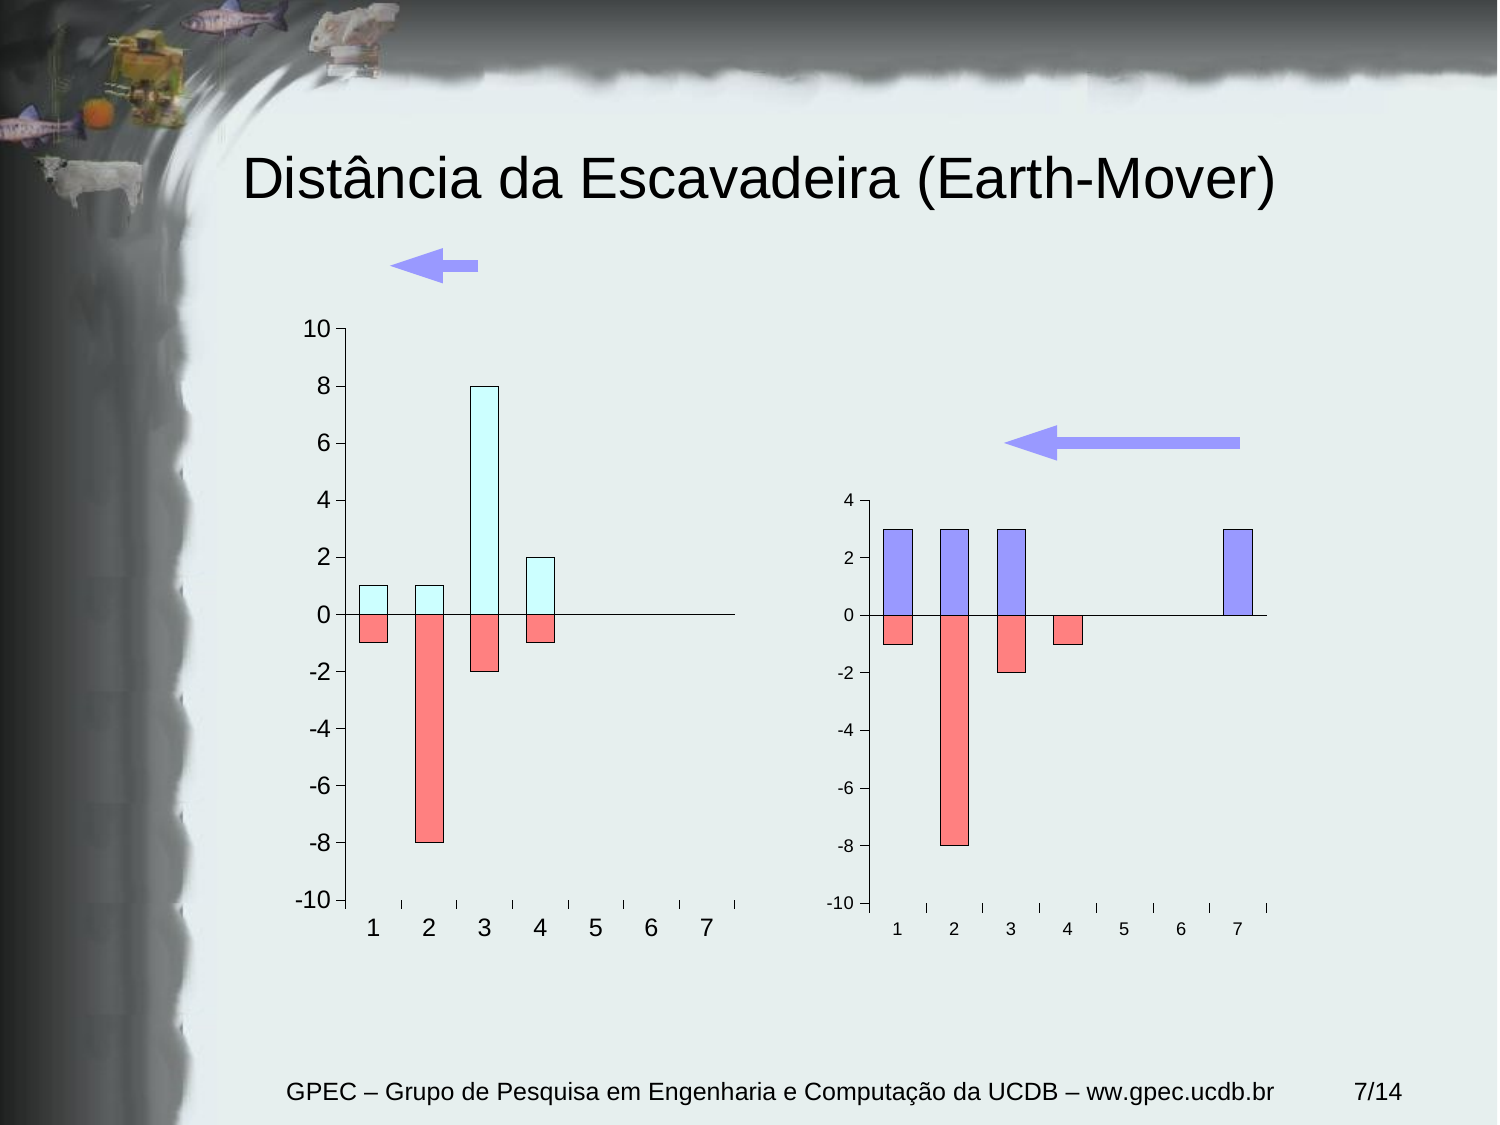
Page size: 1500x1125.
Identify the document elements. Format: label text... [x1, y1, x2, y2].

title Distância da Escavadeira (Earth-Mover) [242, 113, 1425, 244]
chart [283, 218, 1406, 957]
picture [0, 0, 1498, 1125]
